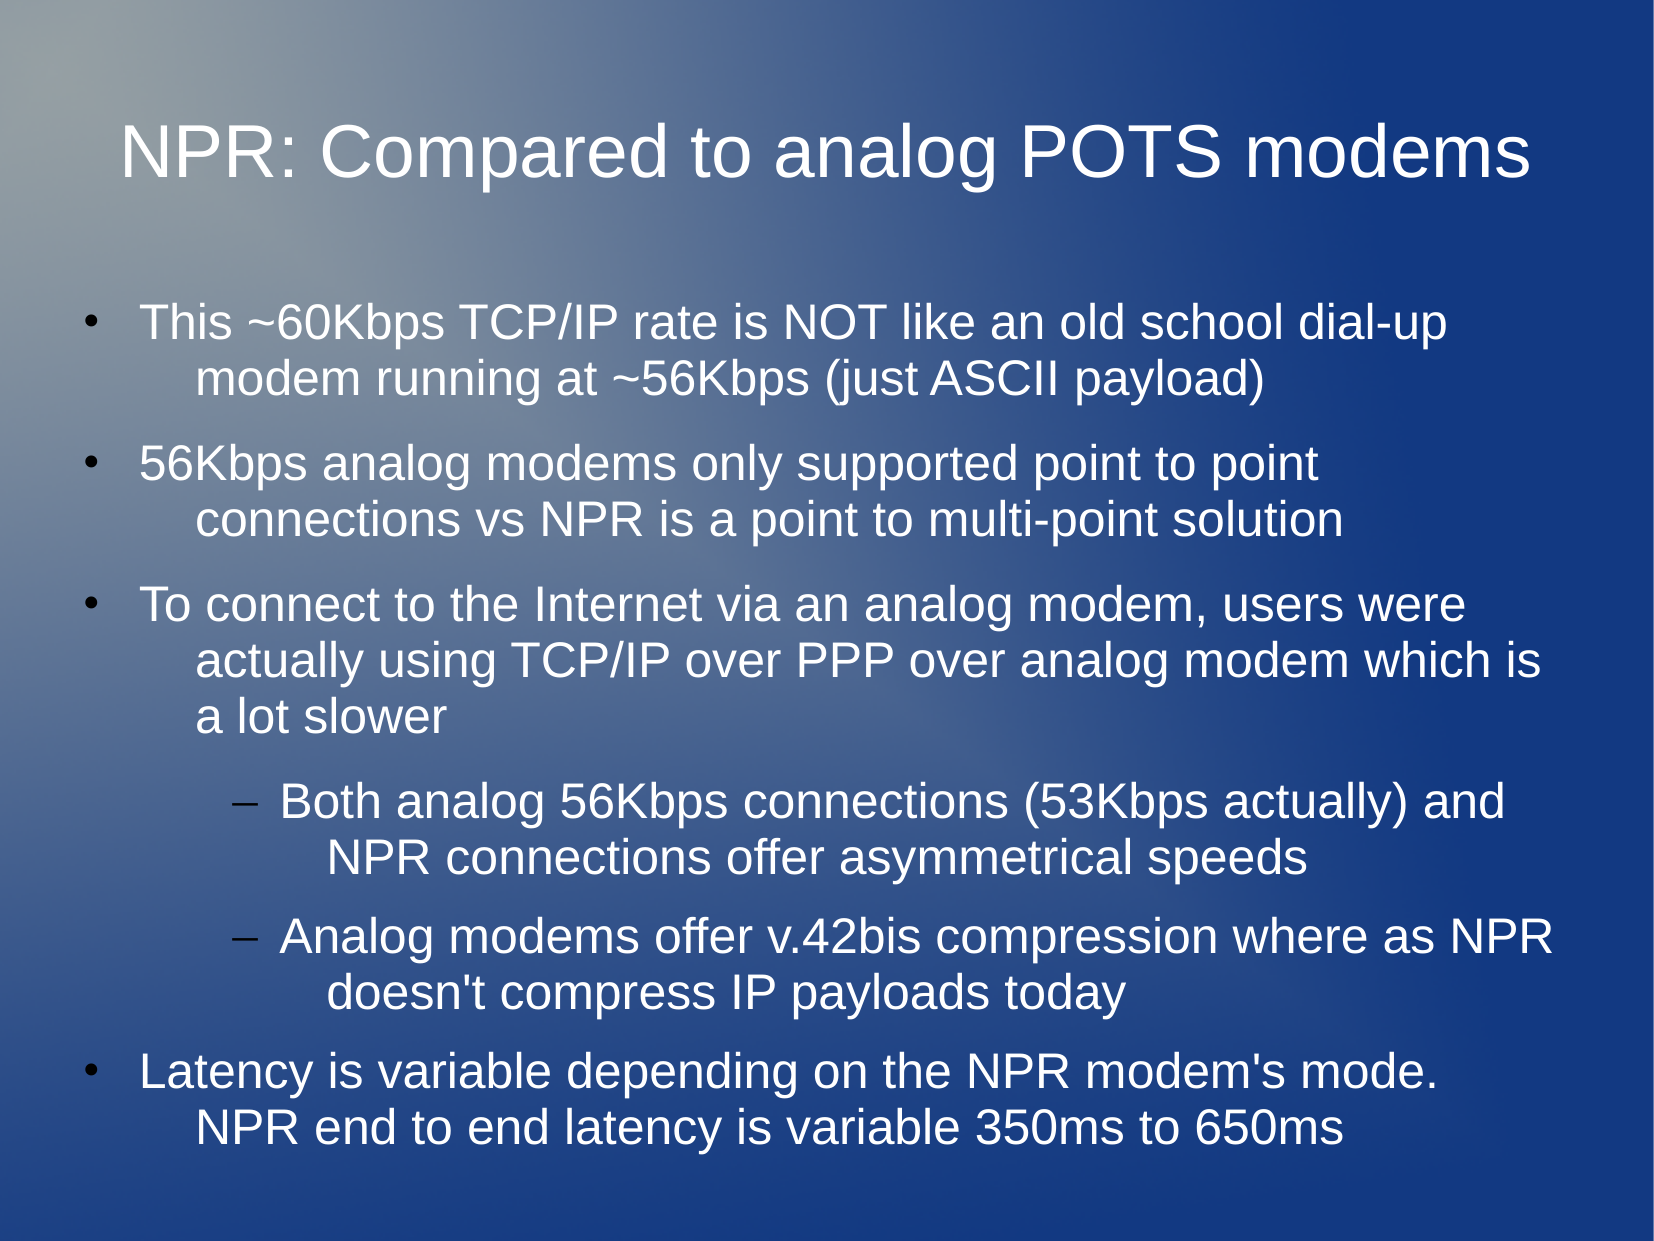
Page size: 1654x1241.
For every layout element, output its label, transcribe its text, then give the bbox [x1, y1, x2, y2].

title NPR: Compared to analog POTS modems [82, 49, 1571, 257]
list This ~60Kbps TCP/IP rate is NOT like an old school dial-up modem running at ~56Kbps (just ASCII payload) 56Kbps analog modems only supported point to point connections vs NPR is a point to multi-point solution To connect to the Internet via an analog modem, users were actually using TCP/IP over PPP over analog modem which is a lot slower Both analog 56Kbps connections (53Kbps actually) and NPR connections offer asymmetrical speeds Analog modems offer v.42bis compression where as NPR doesn't compress IP payloads today Latency is variable depending on the NPR modem's mode. NPR end to end latency is variable 350ms to 650ms [82, 290, 1571, 1161]
picture [0, 0, 1654, 1241]
